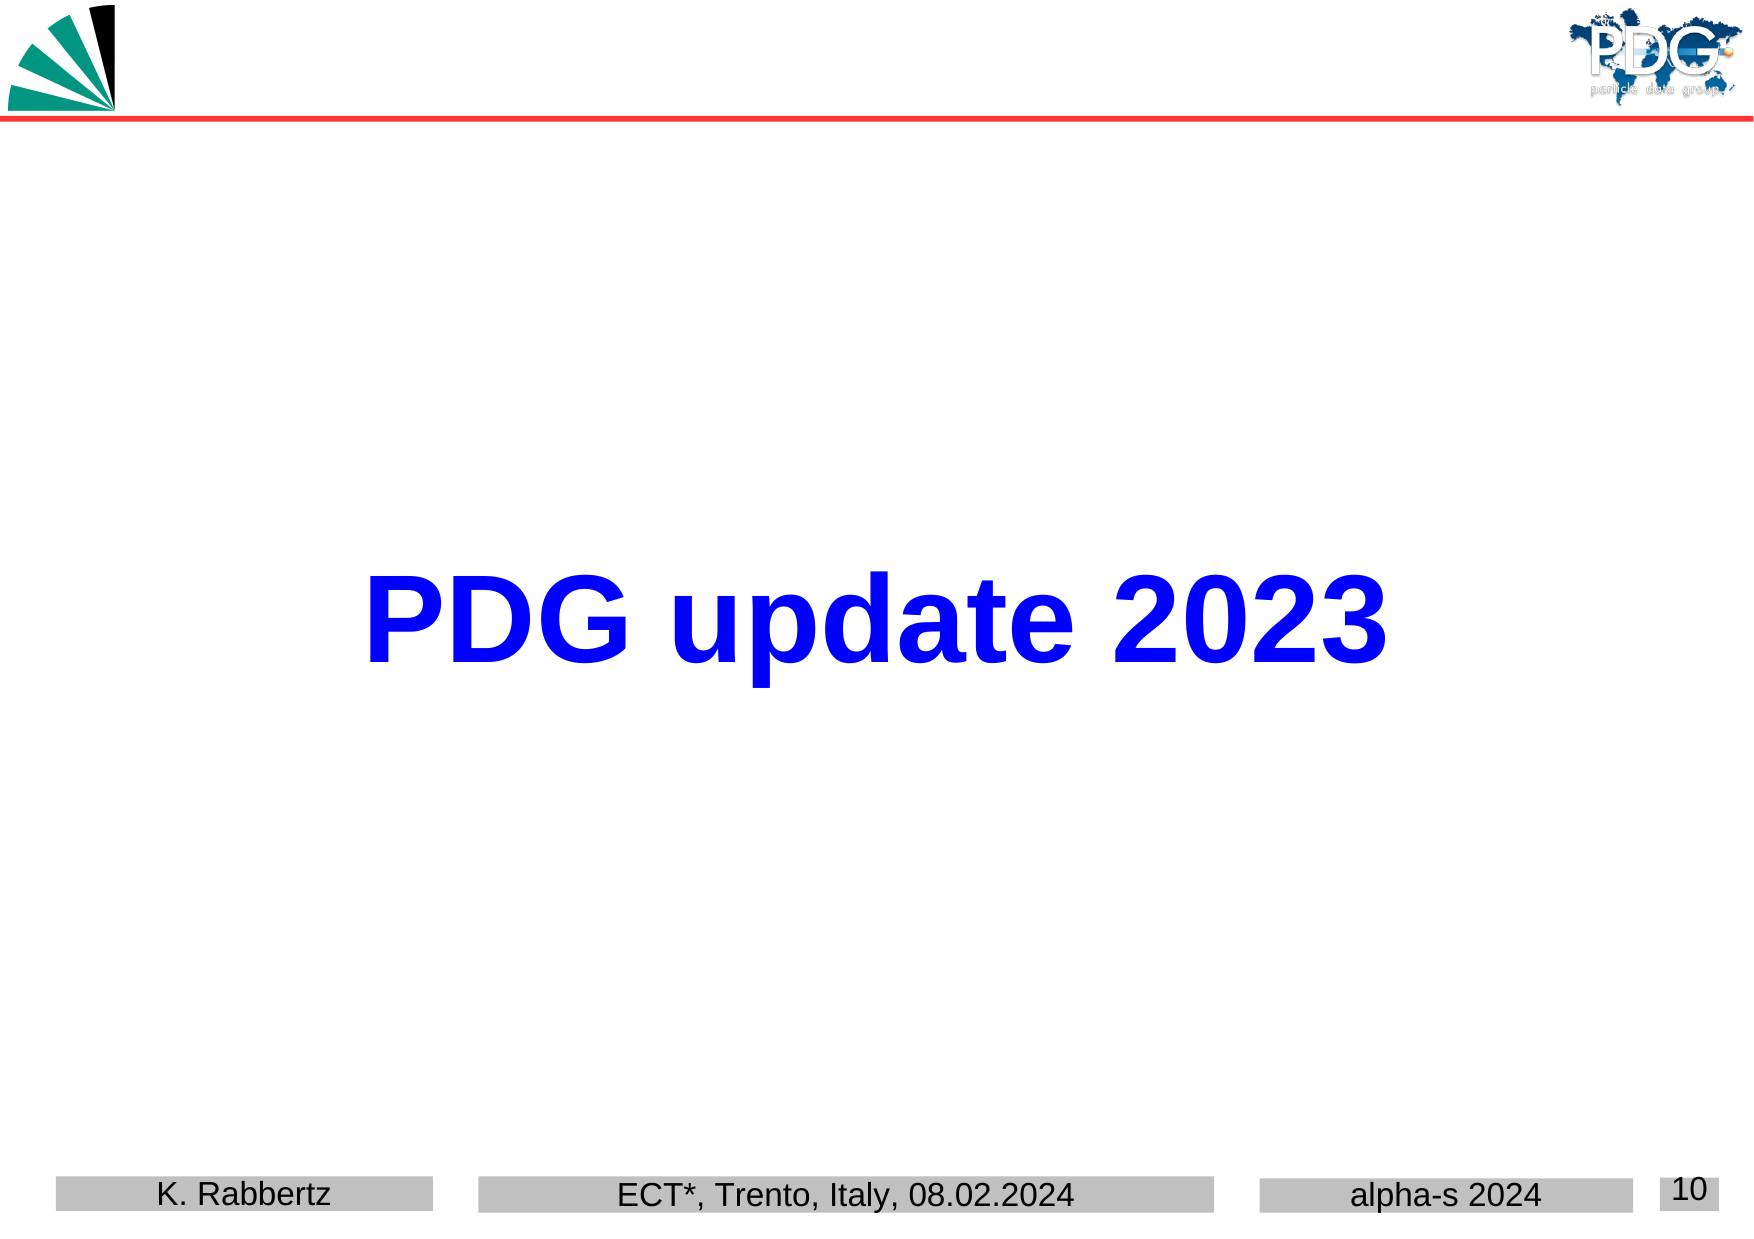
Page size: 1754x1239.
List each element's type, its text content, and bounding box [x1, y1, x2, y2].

text_box PDG update 2023 [350, 543, 1403, 696]
picture [8, 5, 115, 112]
picture [1566, 6, 1746, 108]
